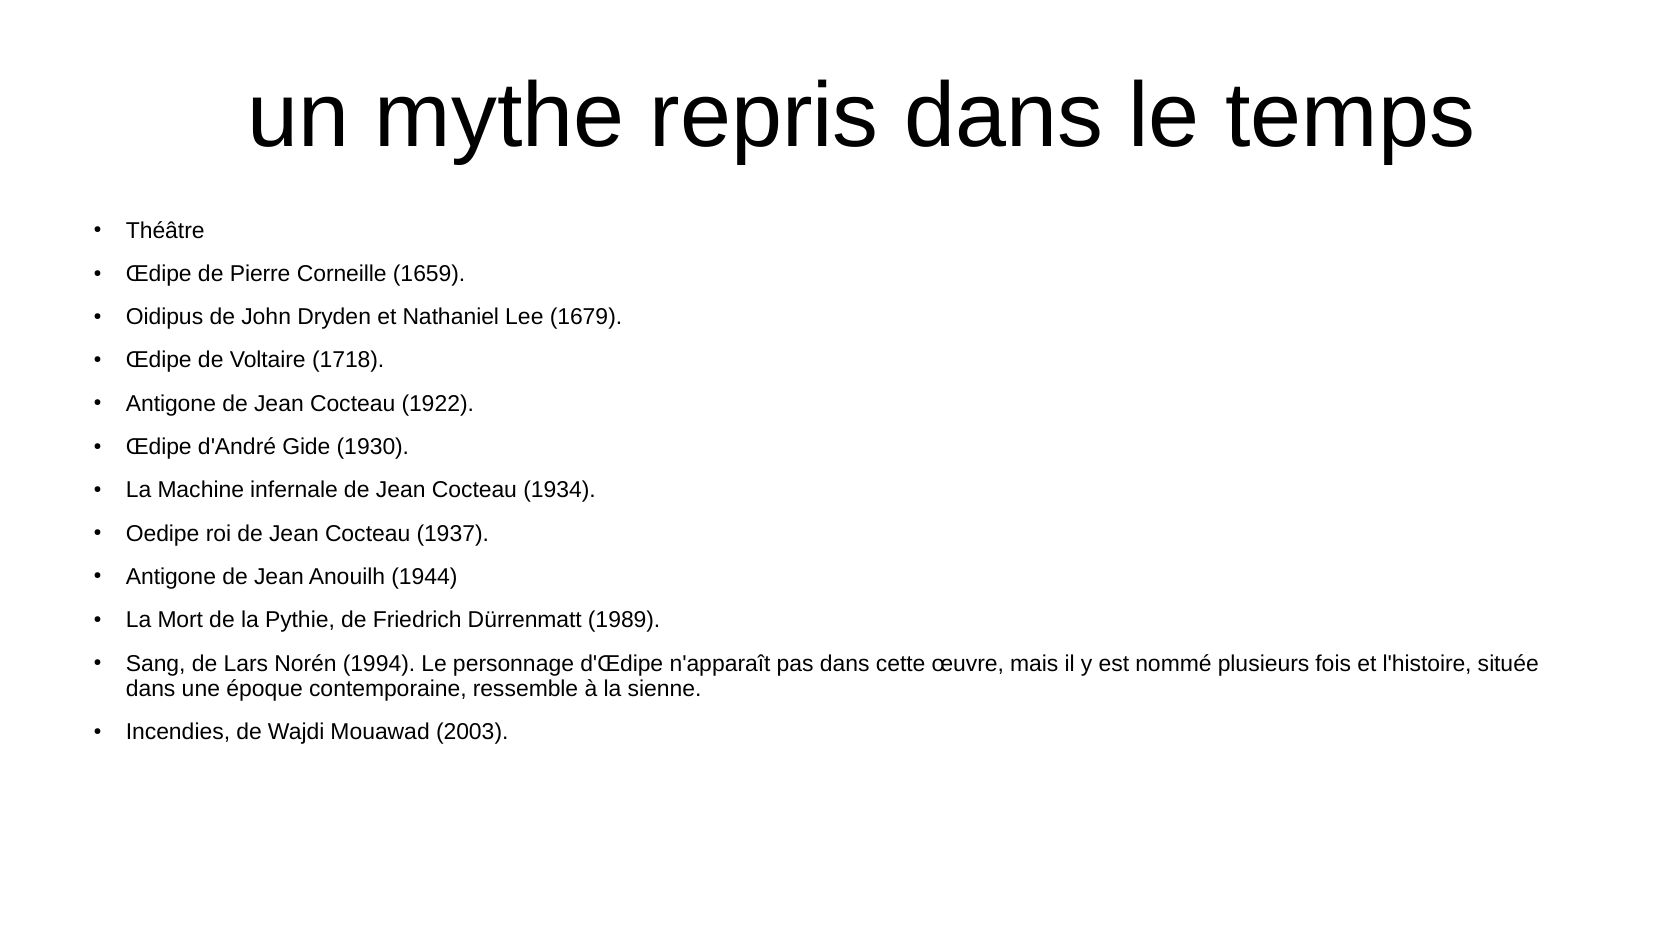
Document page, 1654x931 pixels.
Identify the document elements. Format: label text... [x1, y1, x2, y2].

list Théâtre Œdipe de Pierre Corneille (1659). Oidipus de John Dryden et Nathaniel Lee (1679). Œdipe de Voltaire (1718). Antigone de Jean Cocteau (1922). Œdipe d'André Gide (1930). La Machine infernale de Jean Cocteau (1934). Oedipe roi de Jean Cocteau (1937). Antigone de Jean Anouilh (1944) La Mort de la Pythie, de Friedrich Dürrenmatt (1989). Sang, de Lars Norén (1994). Le personnage d'Œdipe n'apparaît pas dans cette œuvre, mais il y est nommé plusieurs fois et l'histoire, située dans une époque contemporaine, ressemble à la sienne. Incendies, de Wajdi Mouawad (2003). [82, 217, 1571, 758]
title un mythe repris dans le temps [82, 37, 1571, 193]
